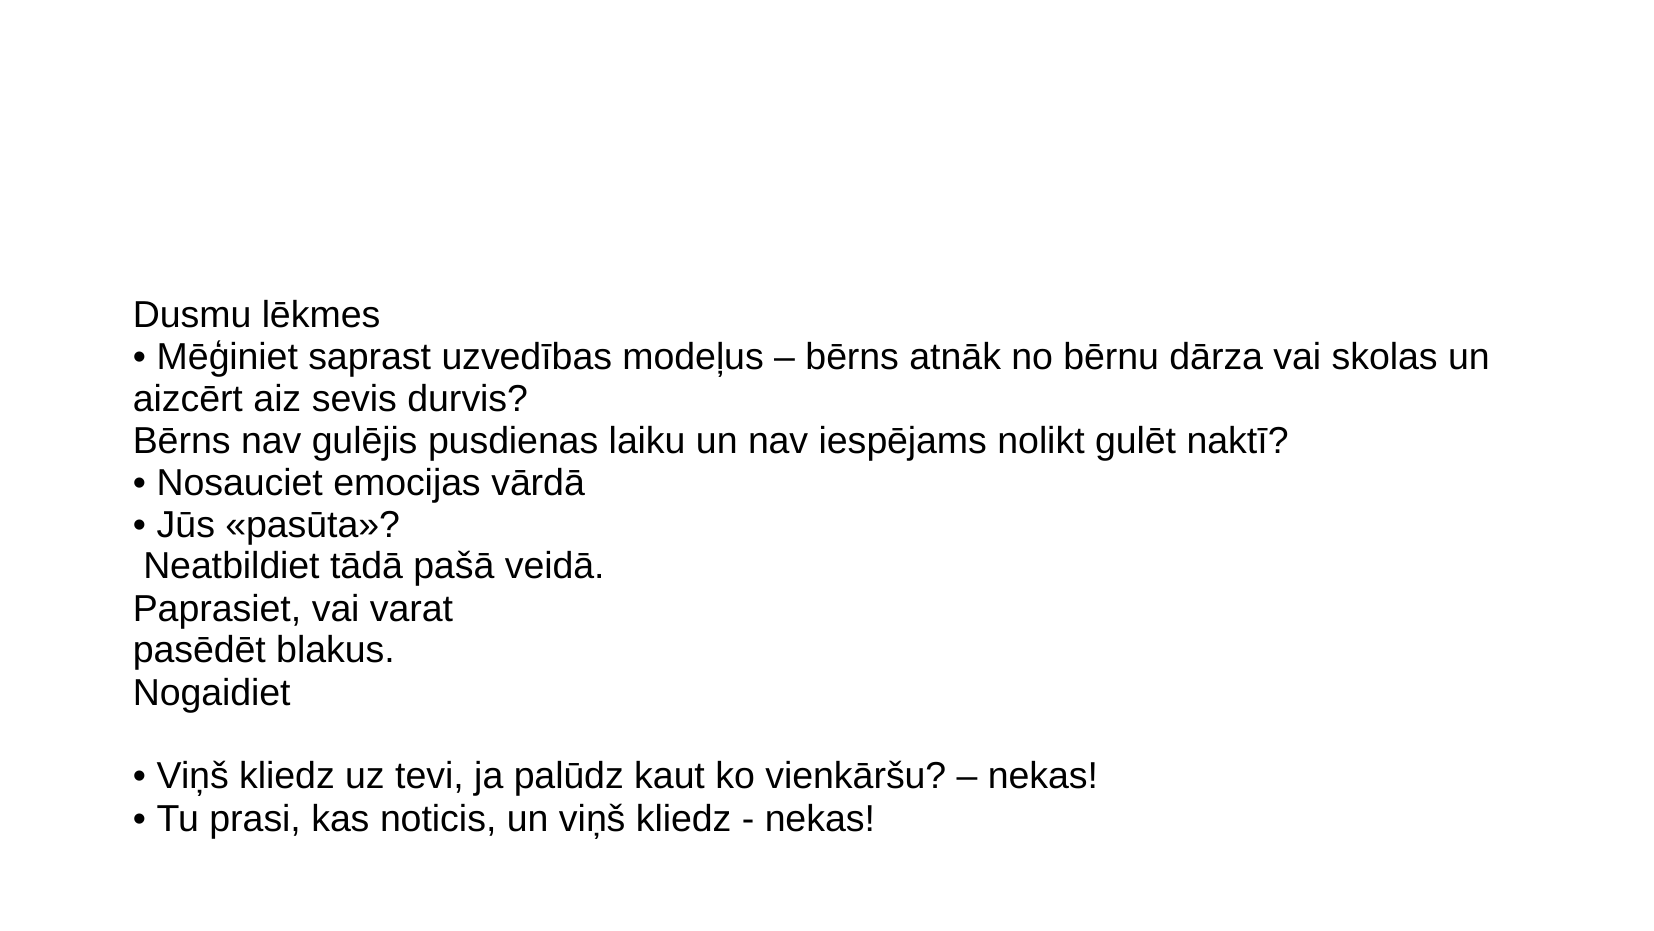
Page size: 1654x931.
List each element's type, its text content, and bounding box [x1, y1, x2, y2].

text_box Dusmu lēkmes • Mēģiniet saprast uzvedības modeļus – bērns atnāk no bērnu dārza vai skolas un aizcērt aiz sevis durvis? Bērns nav gulējis pusdienas laiku un nav iespējams nolikt gulēt naktī? • Nosauciet emocijas vārdā • Jūs «pasūta»? Neatbildiet tādā pašā veidā. Paprasiet, vai varat pasēdēt blakus. Nogaidiet • Viņš kliedz uz tevi, ja palūdz kaut ko vienkāršu? – nekas! • Tu prasi, kas noticis, un viņš kliedz - nekas! [118, 285, 1654, 857]
